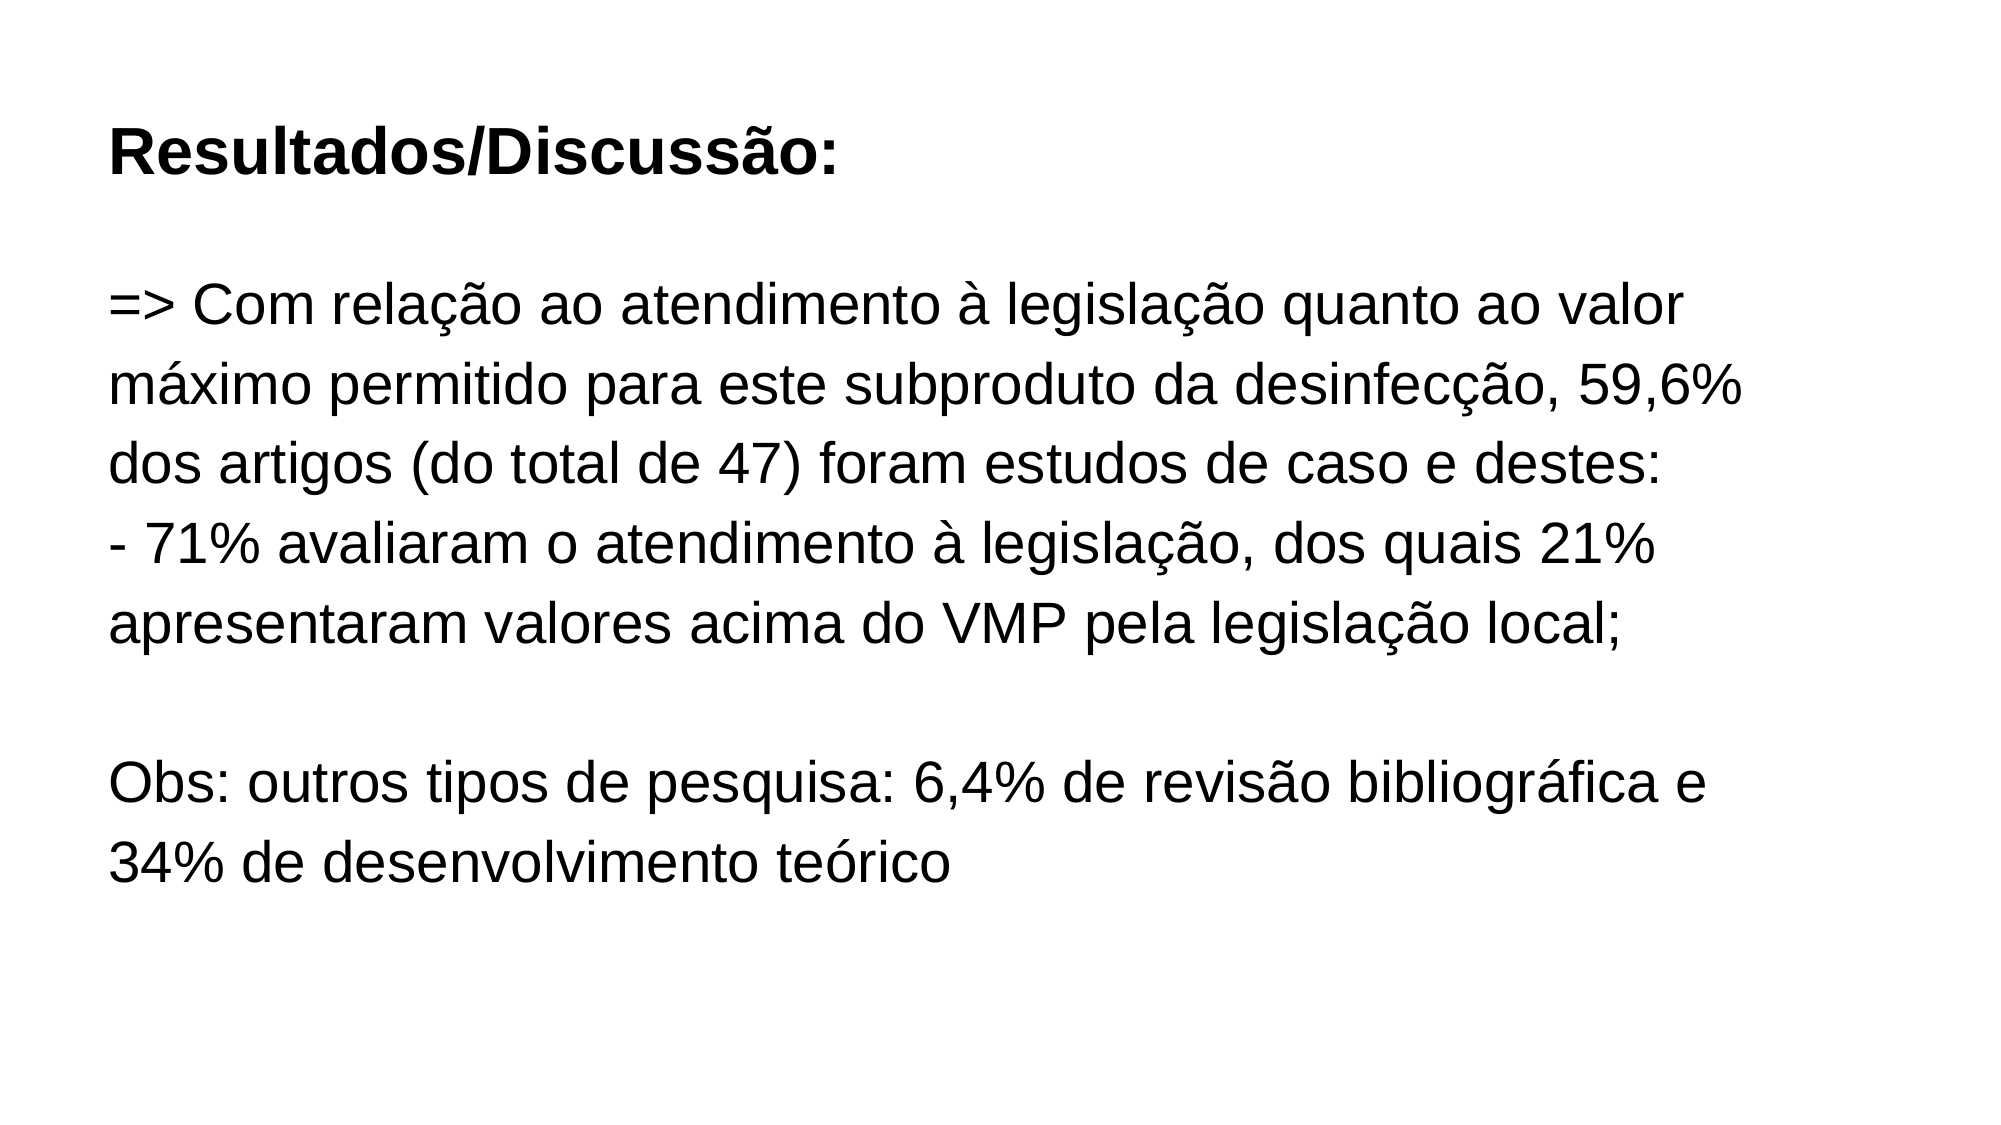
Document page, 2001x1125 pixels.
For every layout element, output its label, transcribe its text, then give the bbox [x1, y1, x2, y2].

title Resultados/Discussão: => Com relação ao atendimento à legislação quanto ao valor máximo permitido para este subproduto da desinfecção, 59,6% dos artigos (do total de 47) foram estudos de caso e destes: - 71% avaliaram o atendimento à legislação, dos quais 21% apresentaram valores acima do VMP pela legislação local; Obs: outros tipos de pesquisa: 6,4% de revisão bibliográfica e 34% de desenvolvimento teórico [93, 89, 1772, 912]
